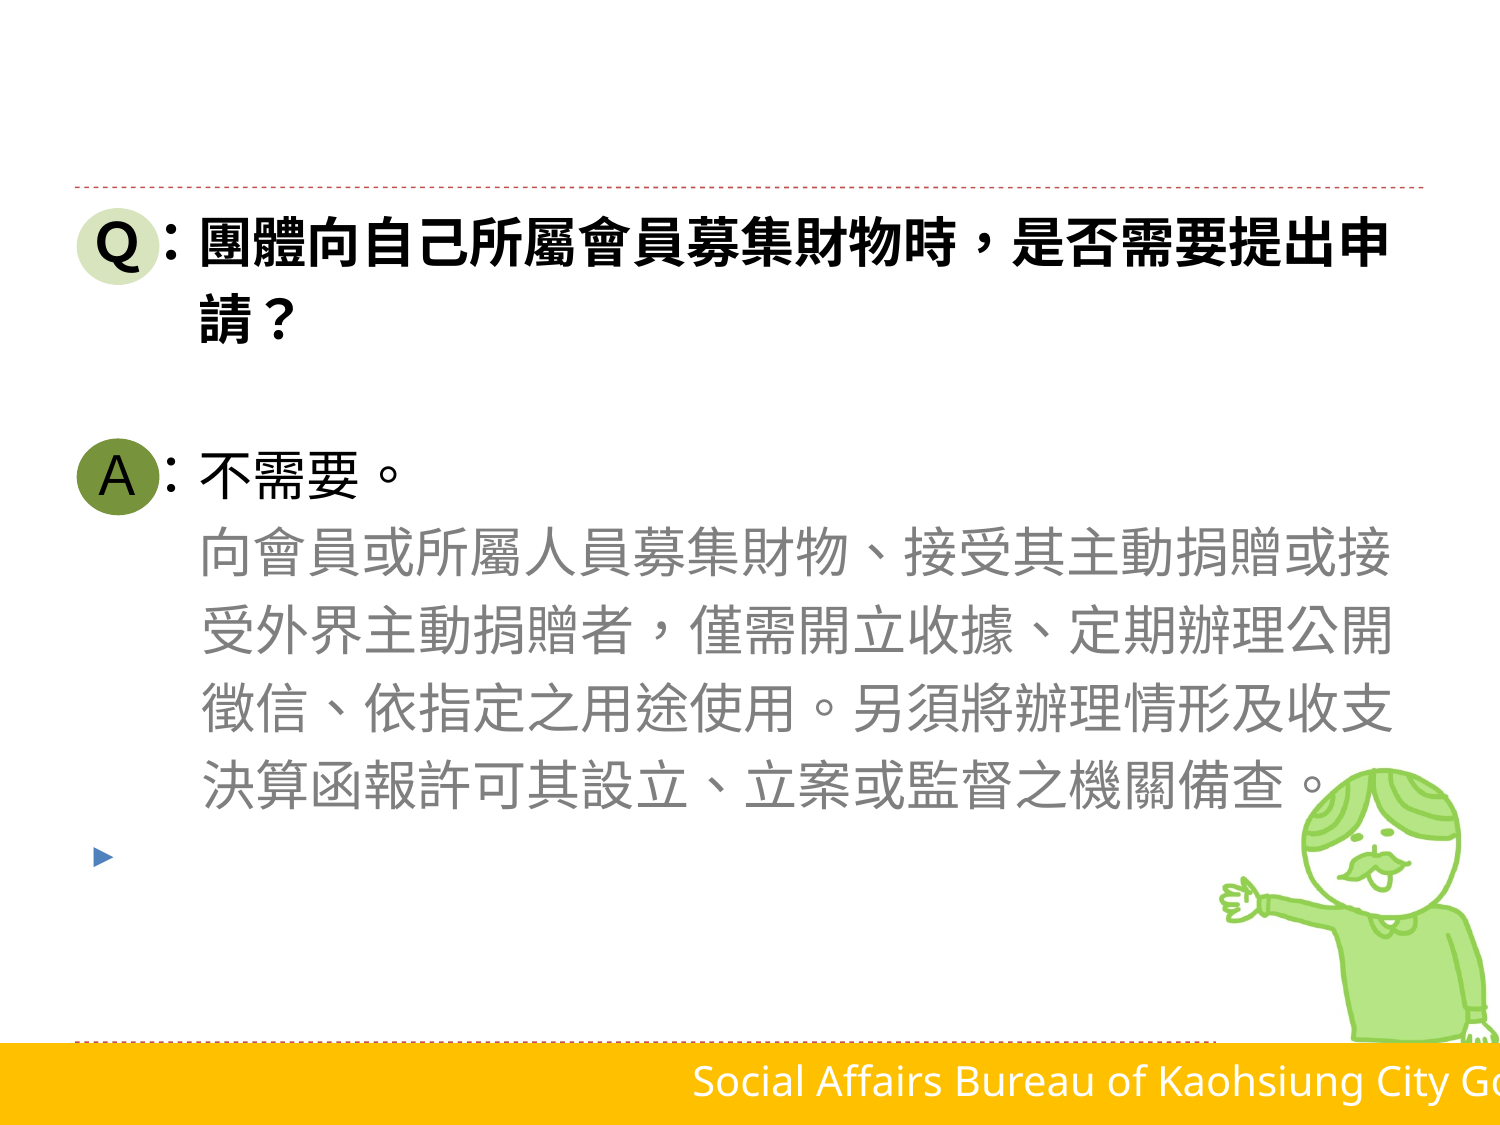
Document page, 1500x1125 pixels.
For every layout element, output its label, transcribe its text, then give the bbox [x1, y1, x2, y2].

list Ｑ：團體向自己所屬會員募集財物時，是否需要提出申 請？ Ａ：不需要。 向會員或所屬人員募集財物、接受其主動捐贈或接 受外界主動捐贈者，僅需開立收據、定期辦理公開 徵信、依指定之用途使用。另須將辦理情形及收支 決算函報許可其設立、立案或監督之機關備查。 [75, 200, 1426, 1011]
picture [1216, 763, 1500, 1043]
text_box Social Affairs Bureau of Kaohsiung City Government [0, 1043, 1500, 1125]
